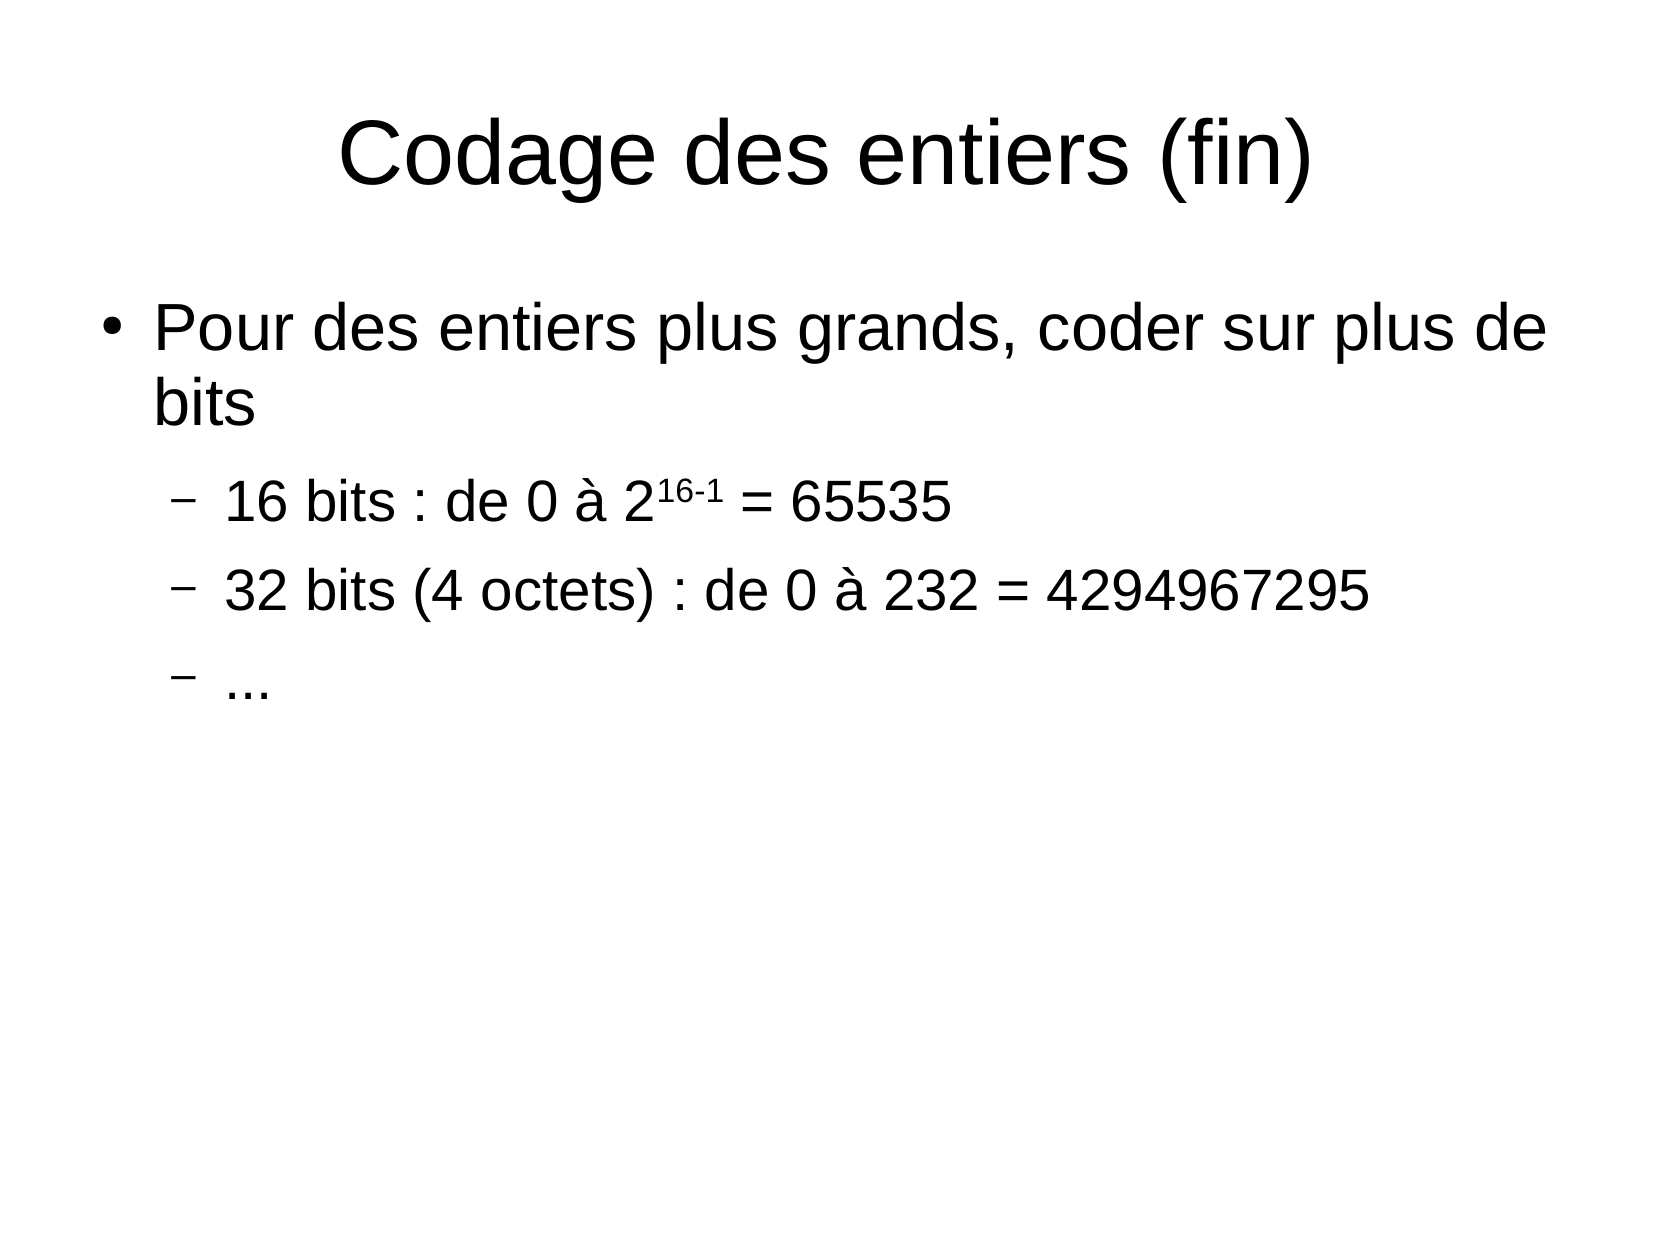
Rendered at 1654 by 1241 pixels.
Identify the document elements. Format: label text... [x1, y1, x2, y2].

title Codage des entiers (fin) [82, 49, 1571, 257]
list Pour des entiers plus grands, coder sur plus de bits 16 bits : de 0 à 216-1 = 65535 32 bits (4 octets) : de 0 à 232 = 4294967295 ... [82, 290, 1571, 1109]
